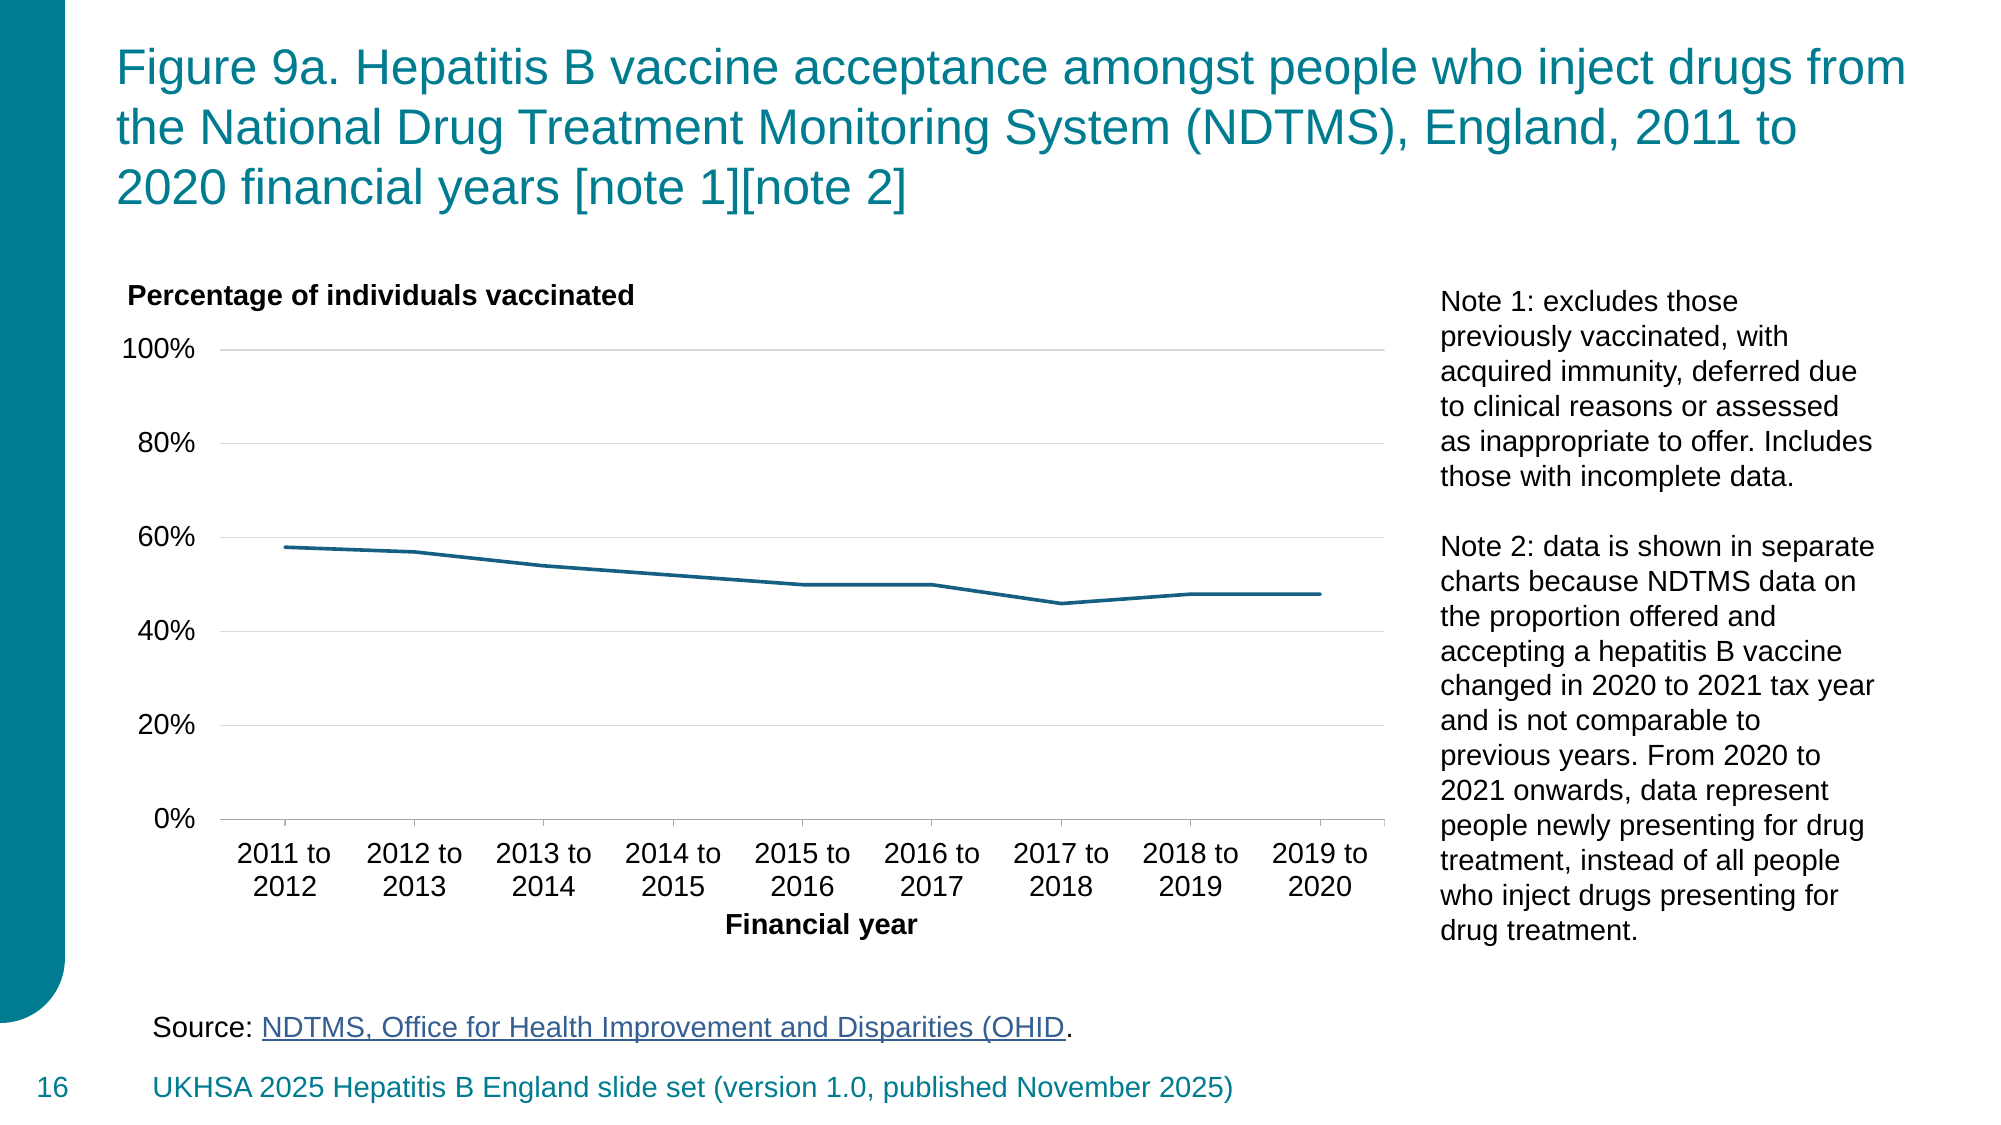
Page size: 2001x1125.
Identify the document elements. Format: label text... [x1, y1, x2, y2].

title Figure 9a. Hepatitis B vaccine acceptance amongst people who inject drugs from the National Drug Treatment Monitoring System (NDTMS), England, 2011 to 2020 financial years [note 1][note 2] [101, 0, 1926, 216]
text_box Source: NDTMS, Office for Health Improvement and Disparities (OHID. [137, 1000, 1144, 1052]
text_box Note 1: excludes those previously vaccinated, with acquired immunity, deferred due to clinical reasons or assessed as inappropriate to offer. Includes those with incomplete data. Note 2: data is shown in separate charts because NDTMS data on the proportion offered and accepting a hepatitis B vaccine changed in 2020 to 2021 tax year and is not comparable to previous years. From 2020 to 2021 onwards, data represent people newly presenting for drug treatment, instead of all people who inject drugs presenting for drug treatment. [1425, 274, 1893, 997]
text_box UKHSA 2025 Hepatitis B England slide set (version 1.0, published November 2025) [137, 1056, 1780, 1116]
text_box [21, 1056, 120, 1117]
picture [119, 274, 1386, 950]
